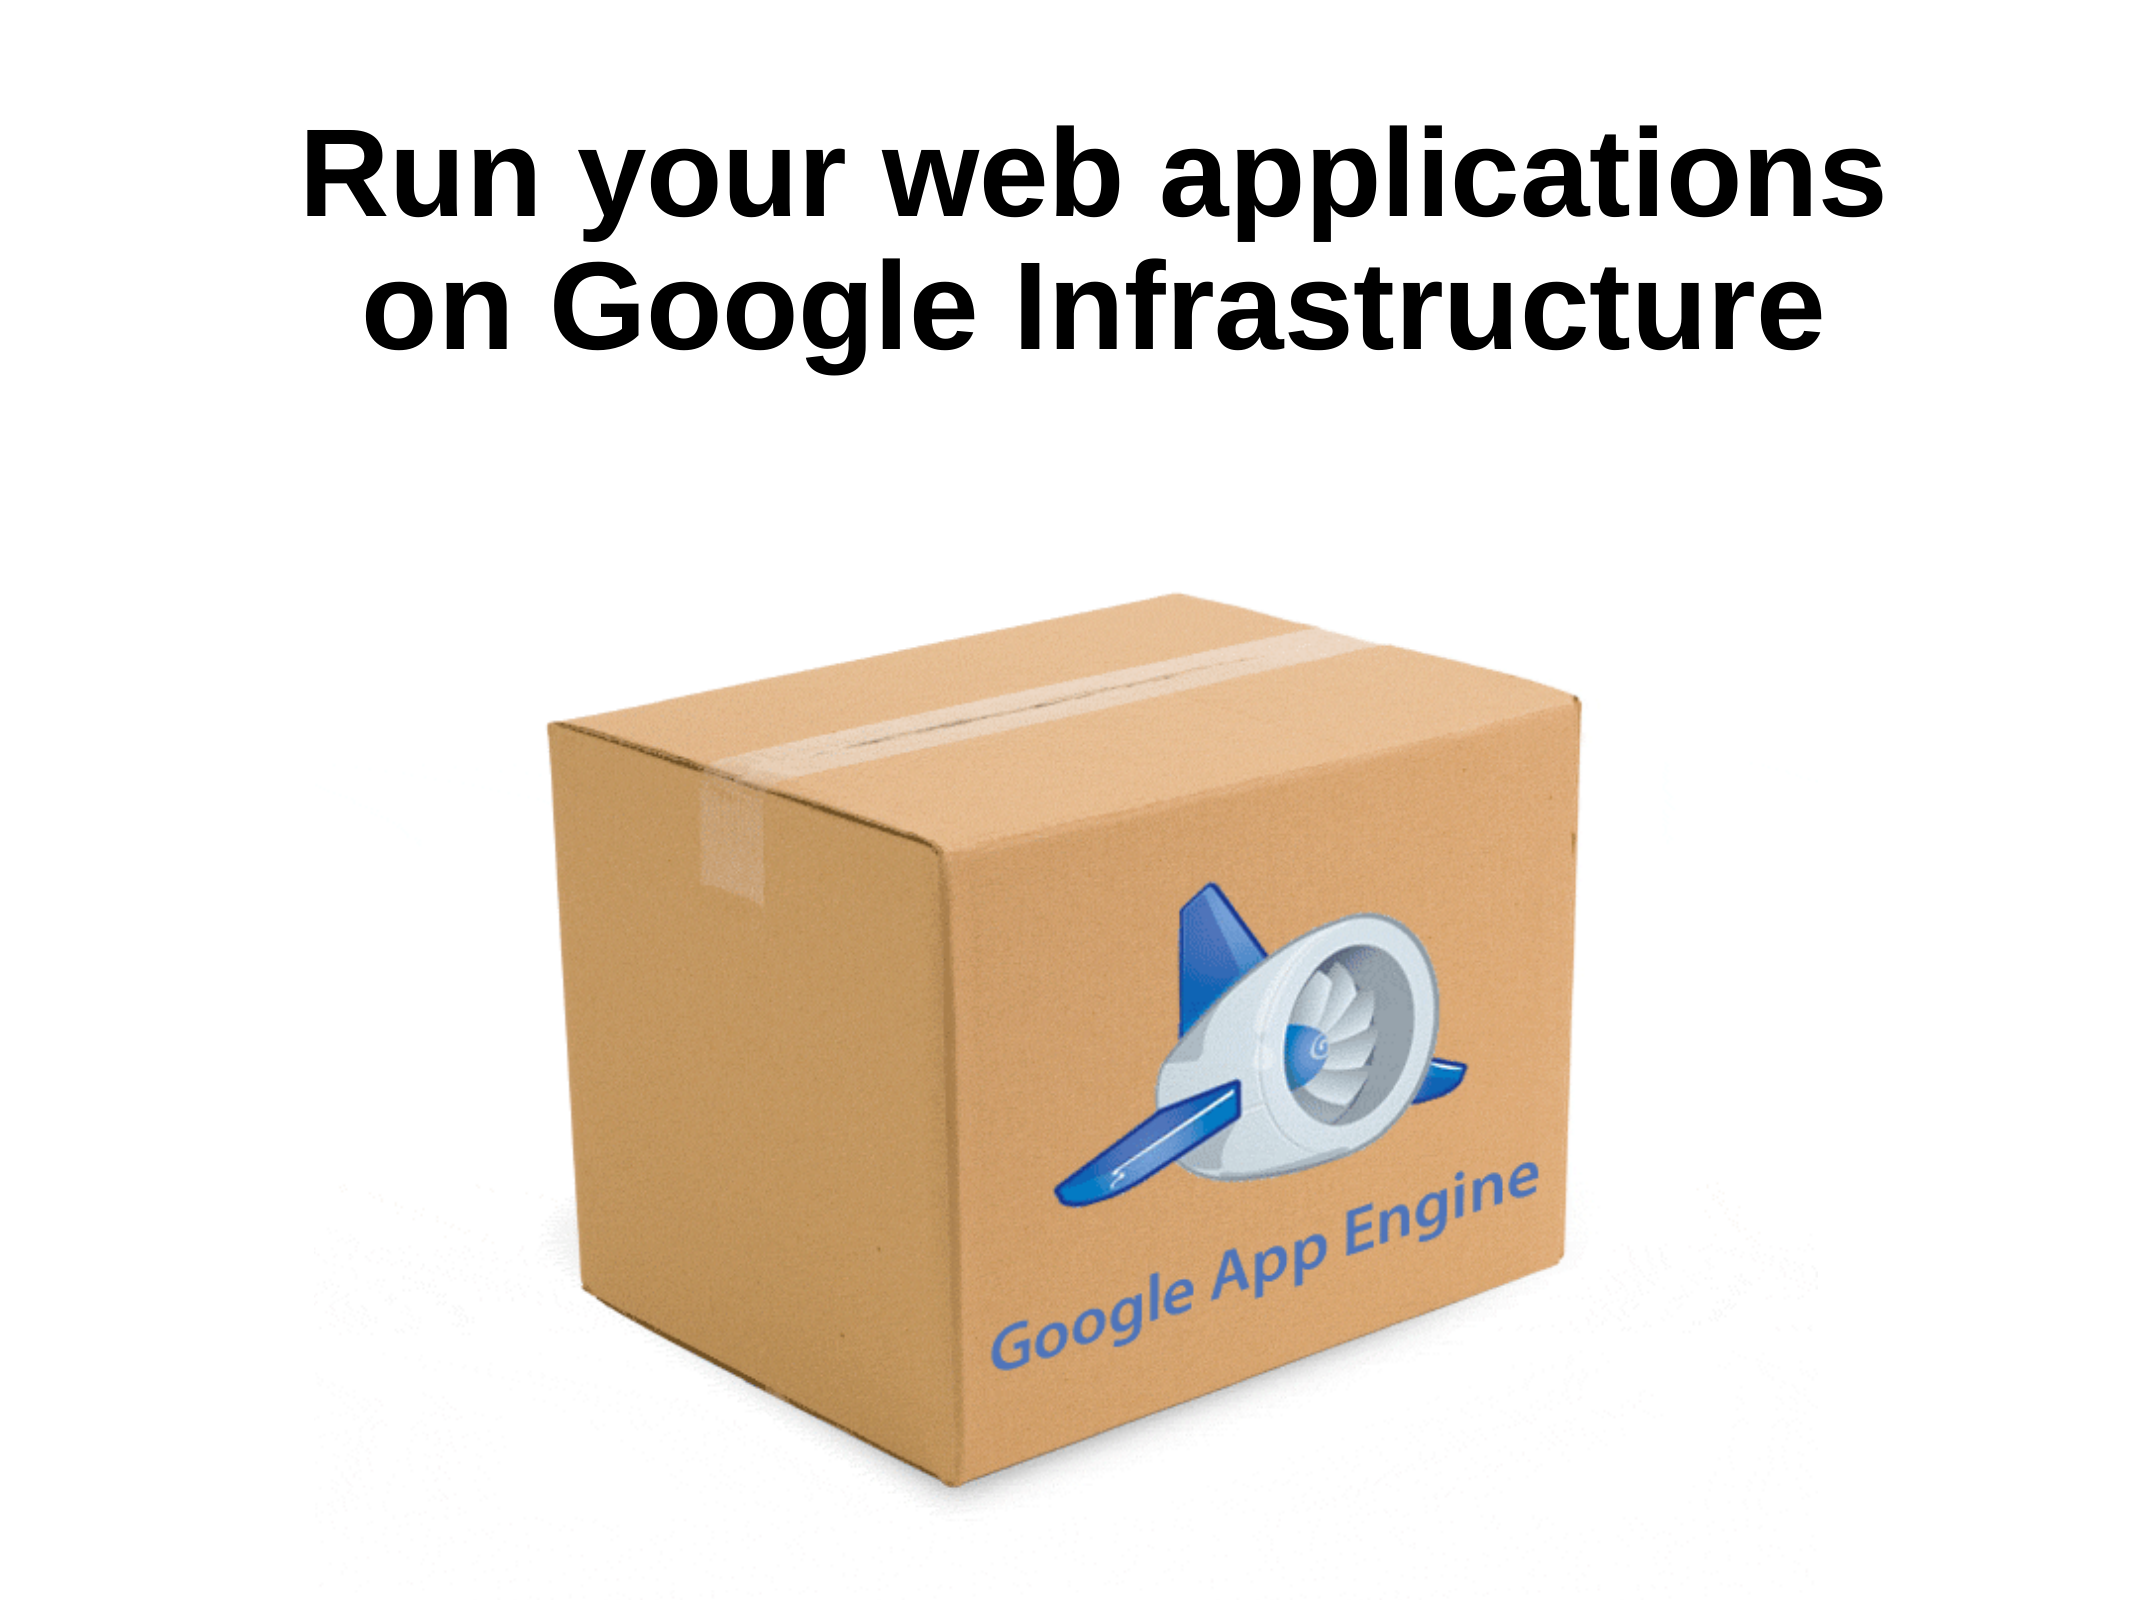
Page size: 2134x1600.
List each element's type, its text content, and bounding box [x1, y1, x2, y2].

picture [314, 526, 1818, 1600]
text_box Run your web applications on Google Infrastructure [222, 110, 1967, 526]
